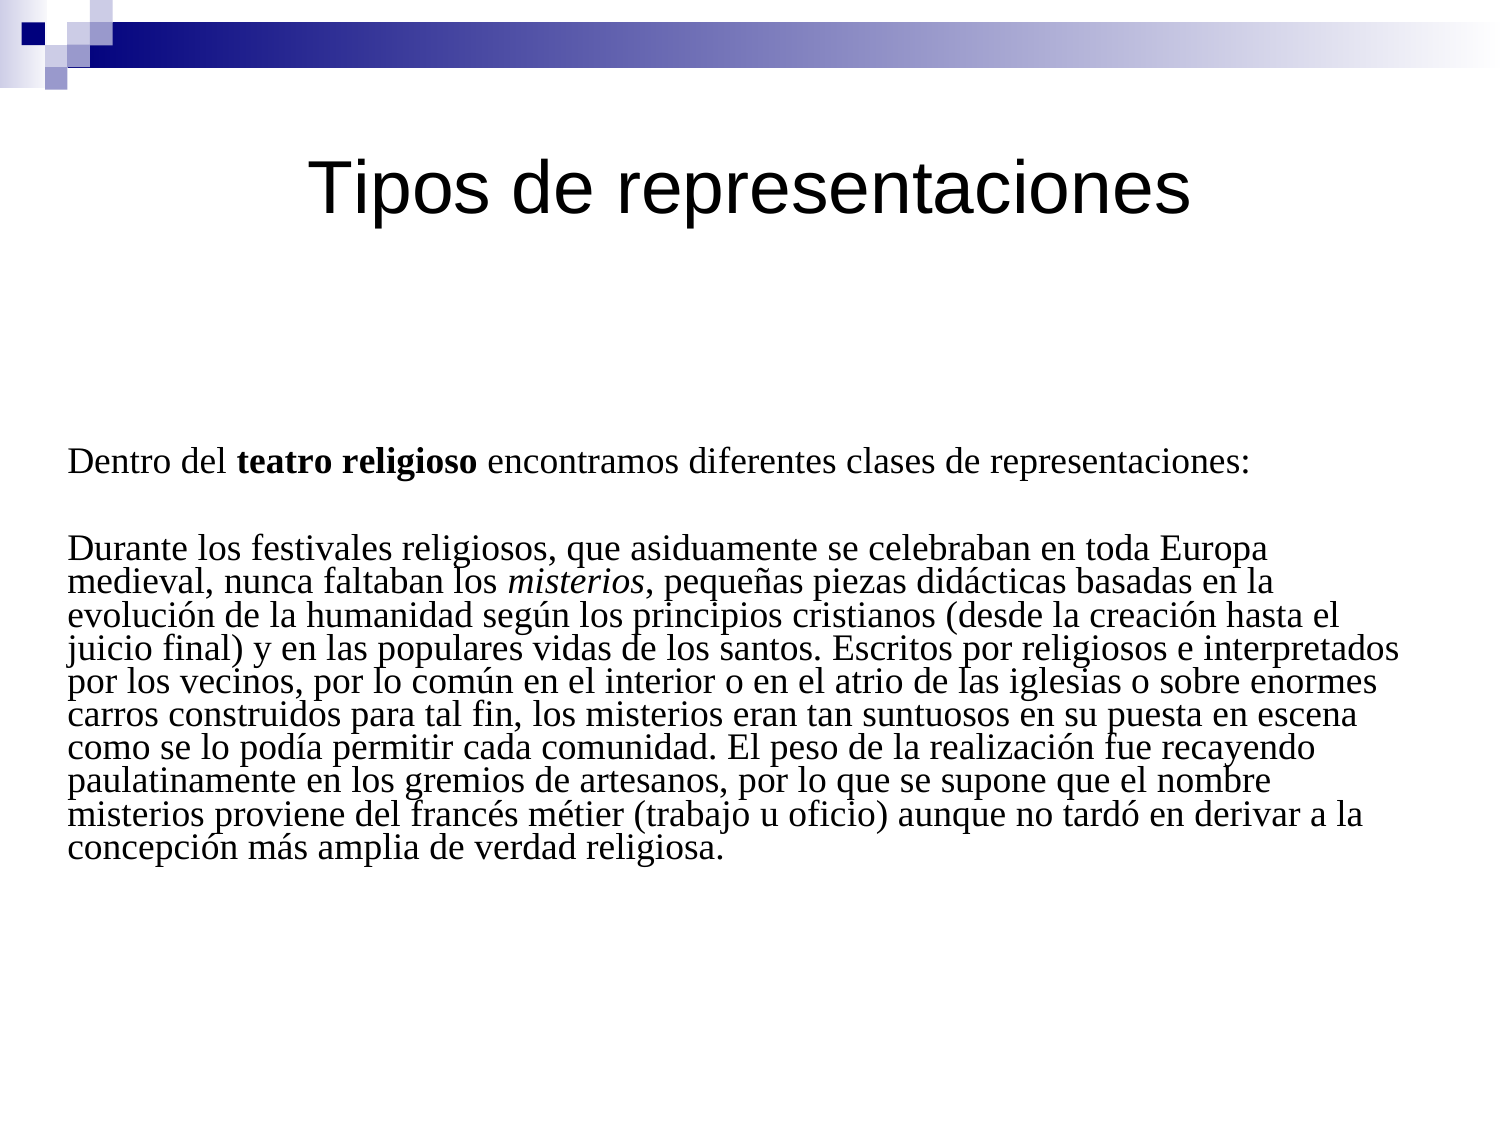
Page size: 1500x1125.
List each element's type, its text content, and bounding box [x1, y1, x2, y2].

title Tipos de representaciones [75, 77, 1426, 298]
subtitle Dentro del teatro religioso encontramos diferentes clases de representaciones: Durante los festivales religiosos, que asiduamente se celebraban en toda Europa medieval, nunca faltaban los misterios, pequeñas piezas didácticas basadas en la evolución de la humanidad según los principios cristianos (desde la creación hasta el juicio final) y en las populares vidas de los santos. Escritos por religiosos e interpretados por los vecinos, por lo común en el interior o en el atrio de las iglesias o sobre enormes carros construidos para tal fin, los misterios eran tan suntuosos en su puesta en escena como se lo podía permitir cada comunidad. El peso de la realización fue recayendo paulatinamente en los gremios de artesanos, por lo que se supone que el nombre misterios proviene del francés métier (trabajo u oficio) aunque no tardó en derivar a la concepción más amplia de verdad religiosa. [67, 309, 1418, 1004]
